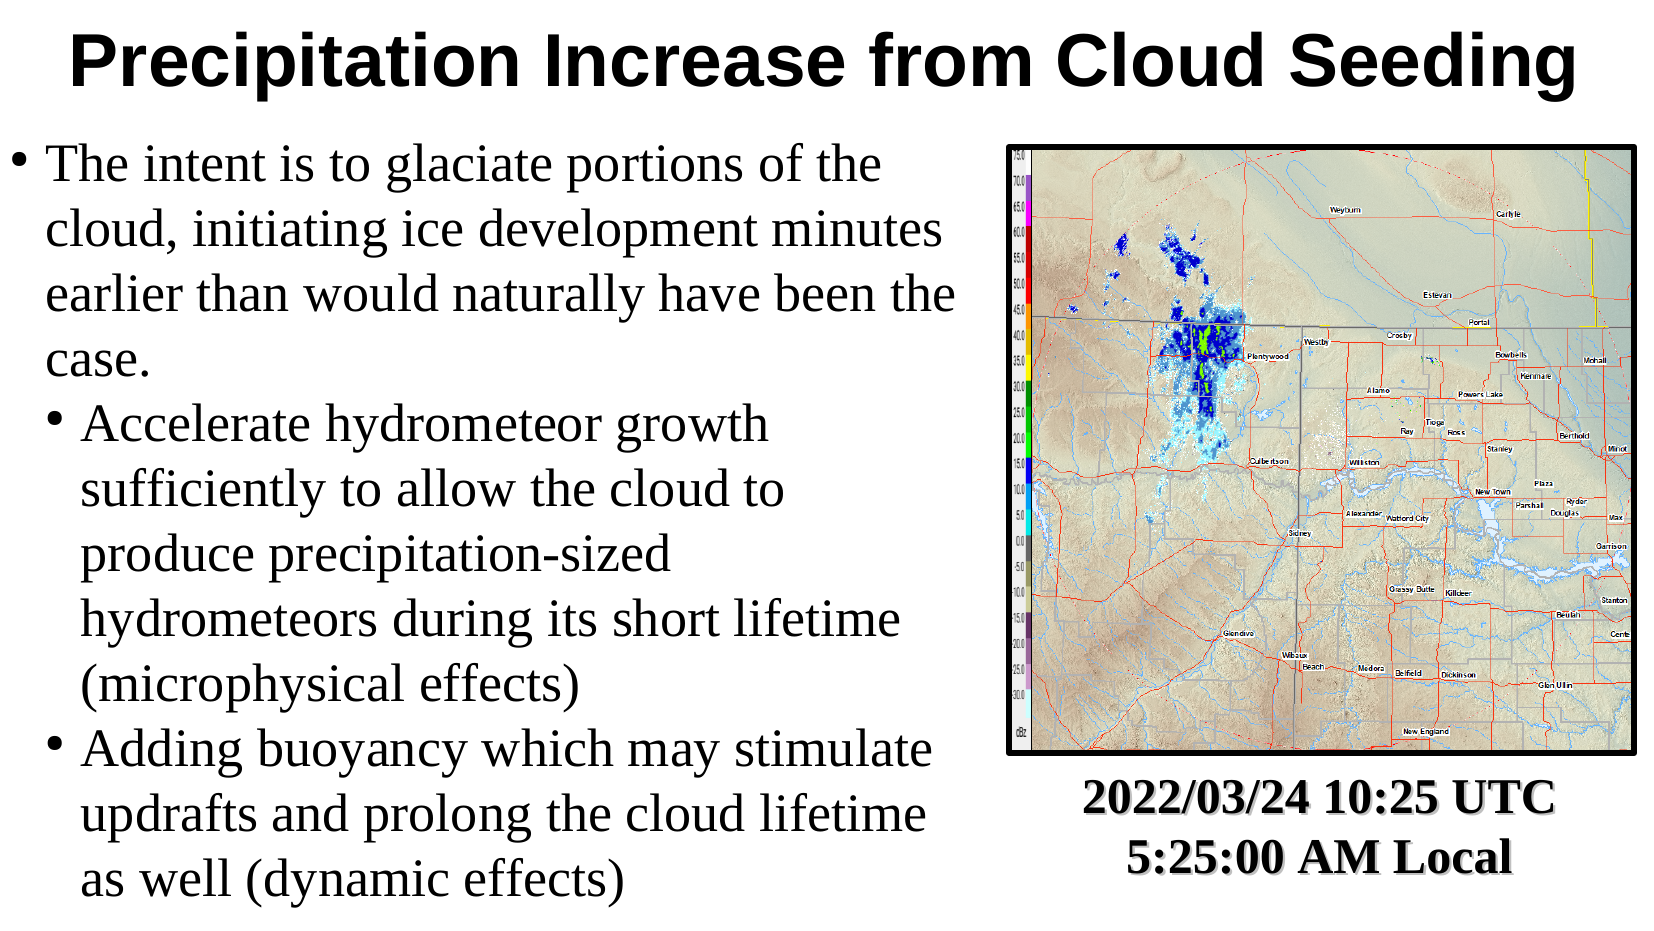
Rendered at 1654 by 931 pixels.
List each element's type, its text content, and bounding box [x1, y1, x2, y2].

picture [1011, 150, 1632, 751]
title Precipitation Increase from Cloud Seeding [0, 5, 1654, 107]
text_box The intent is to glaciate portions of the cloud, initiating ice development minutes earlier than would naturally have been the case. Accelerate hydrometeor growth sufficiently to allow the cloud to produce precipitation‑sized hydrometeors during its short lifetime (microphysical effects) Adding buoyancy which may stimulate updrafts and prolong the cloud lifetime as well (dynamic effects) [0, 120, 976, 915]
text_box 2022/03/24 10:25 UTC 5:25:00 AM Local [1000, 762, 1639, 901]
